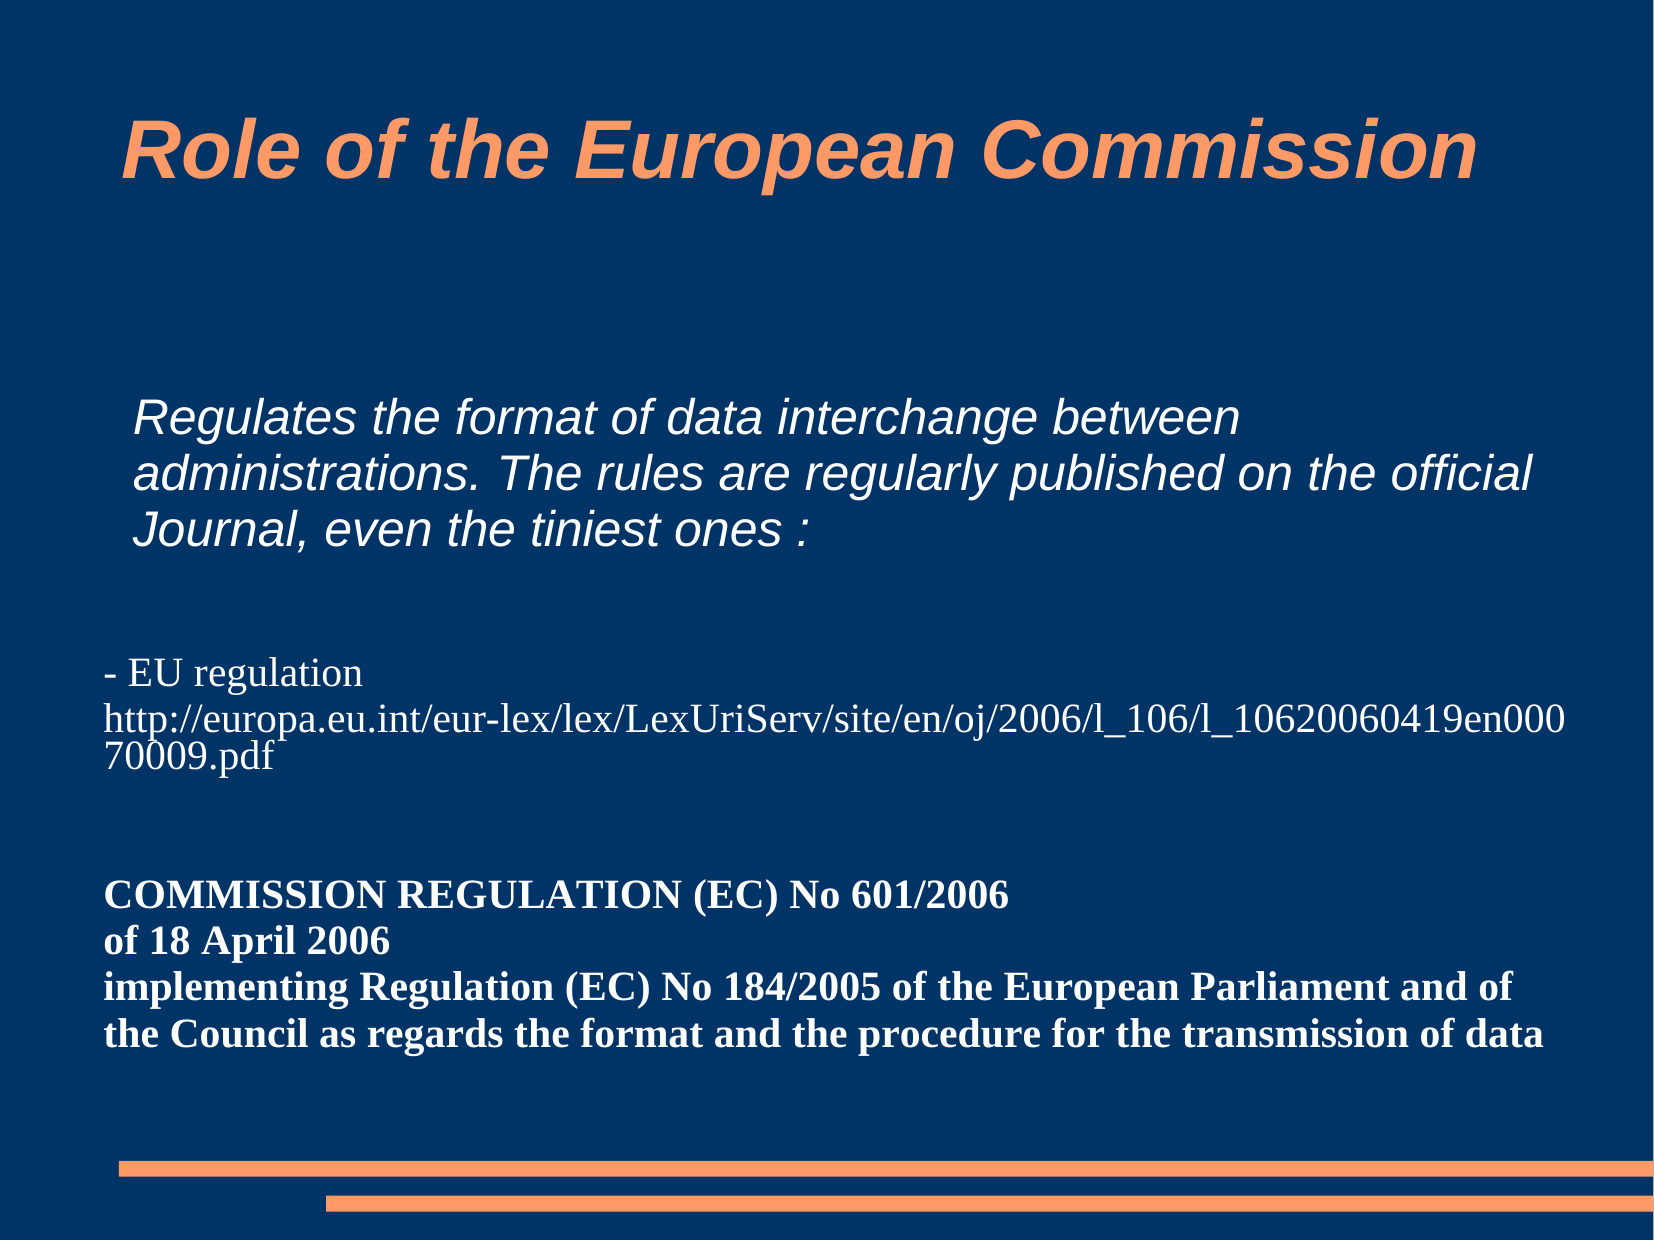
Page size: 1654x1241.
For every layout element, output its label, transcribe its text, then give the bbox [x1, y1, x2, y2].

text_box Regulates the format of data interchange between administrations. The rules are regularly published on the official Journal, even the tiniest ones : [118, 381, 1595, 564]
title Role of the European Commission [121, 46, 1534, 254]
text_box - EU regulation http://europa.eu.int/eur-lex/lex/LexUriServ/site/en/oj/2006/l_106/l_10620060419en00070009.pdf COMMISSION REGULATION (EC) No 601/2006 of 18 April 2006 implementing Regulation (EC) No 184/2005 of the European Parliament and of the Council as regards the format and the procedure for the transmission of data [88, 641, 1595, 1034]
